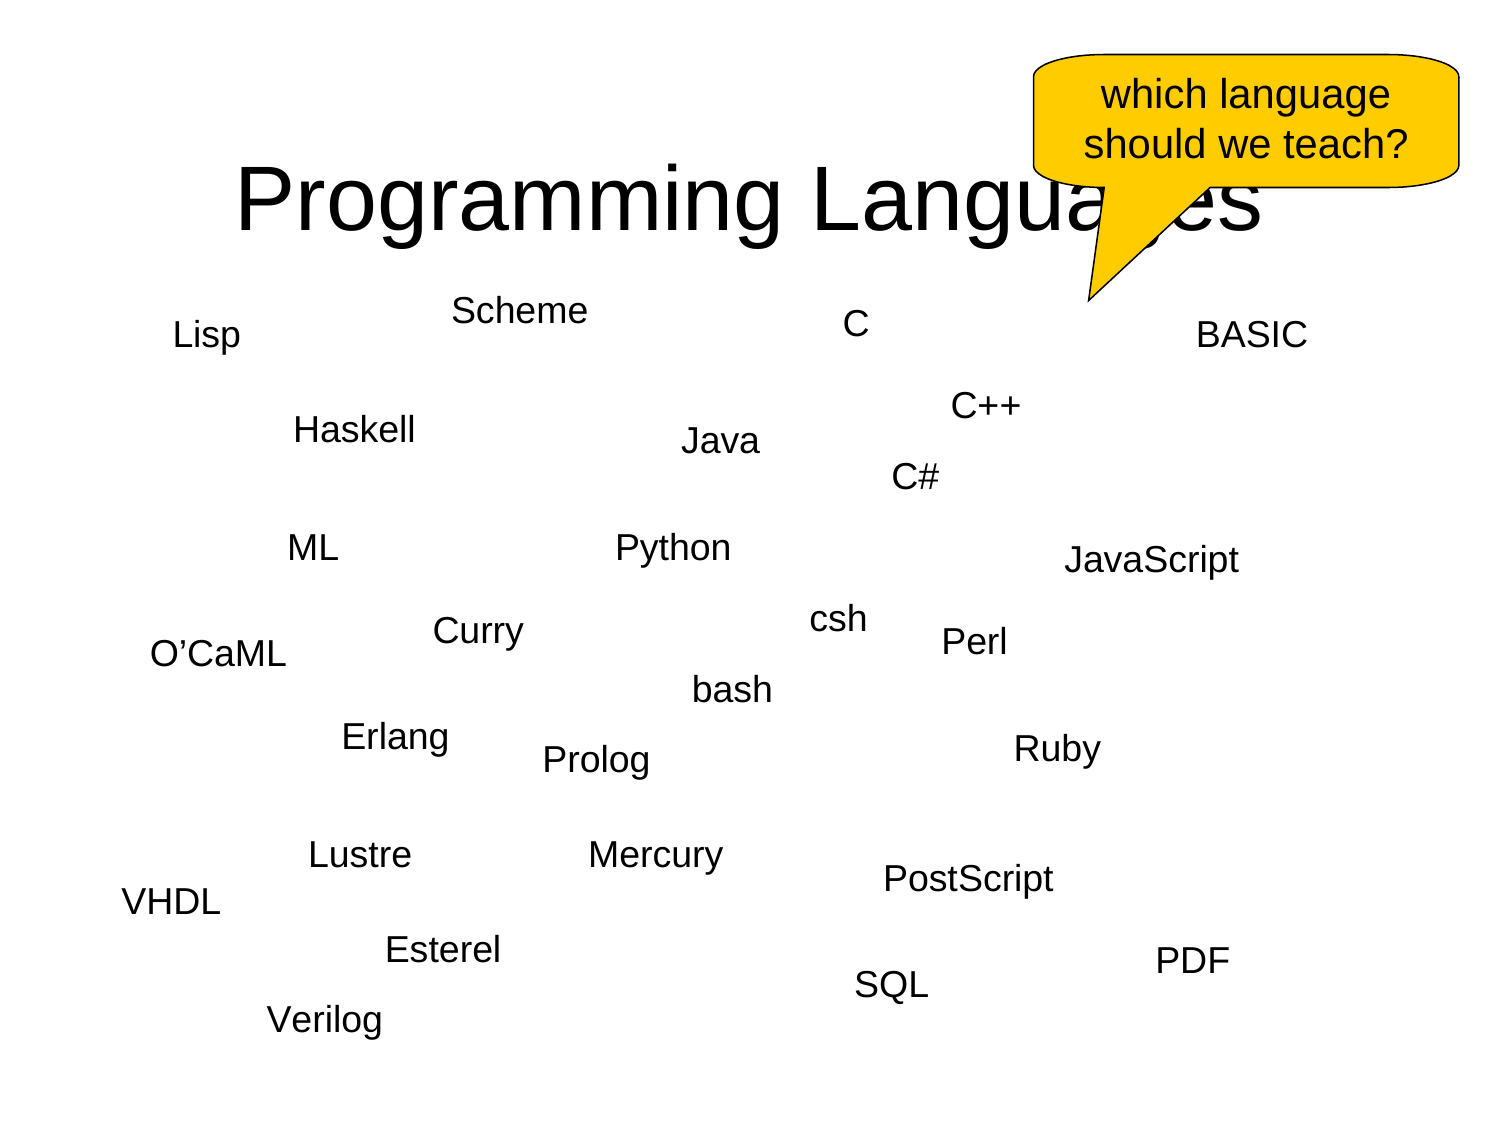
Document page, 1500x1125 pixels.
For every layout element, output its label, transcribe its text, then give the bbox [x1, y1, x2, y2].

text_box Mercury [572, 822, 739, 883]
text_box ML [253, 515, 373, 576]
text_box Scheme [430, 278, 609, 340]
text_box Esterel [348, 916, 538, 978]
title Programming Languages [1104, 188, 1388, 288]
text_box Perl [915, 609, 1034, 671]
text_box C [797, 290, 916, 352]
text_box Lisp [147, 302, 266, 364]
text_box bash [655, 656, 810, 718]
text_box which language should we teach? [1033, 54, 1459, 301]
text_box BASIC [1163, 302, 1341, 364]
text_box VHDL [76, 869, 266, 930]
text_box C# [856, 444, 975, 505]
text_box csh [761, 586, 916, 647]
text_box Prolog [513, 727, 680, 789]
title Programming Languages [112, 99, 1104, 288]
text_box SQL [797, 952, 987, 1013]
text_box PDF [1080, 928, 1306, 990]
text_box Haskell [230, 397, 479, 458]
text_box JavaScript [1045, 527, 1259, 588]
text_box Lustre [265, 822, 455, 883]
text_box Curry [395, 597, 562, 659]
text_box Verilog [230, 987, 420, 1049]
text_box Ruby [998, 716, 1117, 777]
text_box C++ [927, 373, 1046, 434]
text_box O’CaML [123, 621, 313, 683]
text_box PostScript [856, 846, 1081, 907]
text_box Python [596, 515, 751, 576]
text_box Erlang [301, 704, 491, 765]
text_box Java [643, 408, 798, 470]
